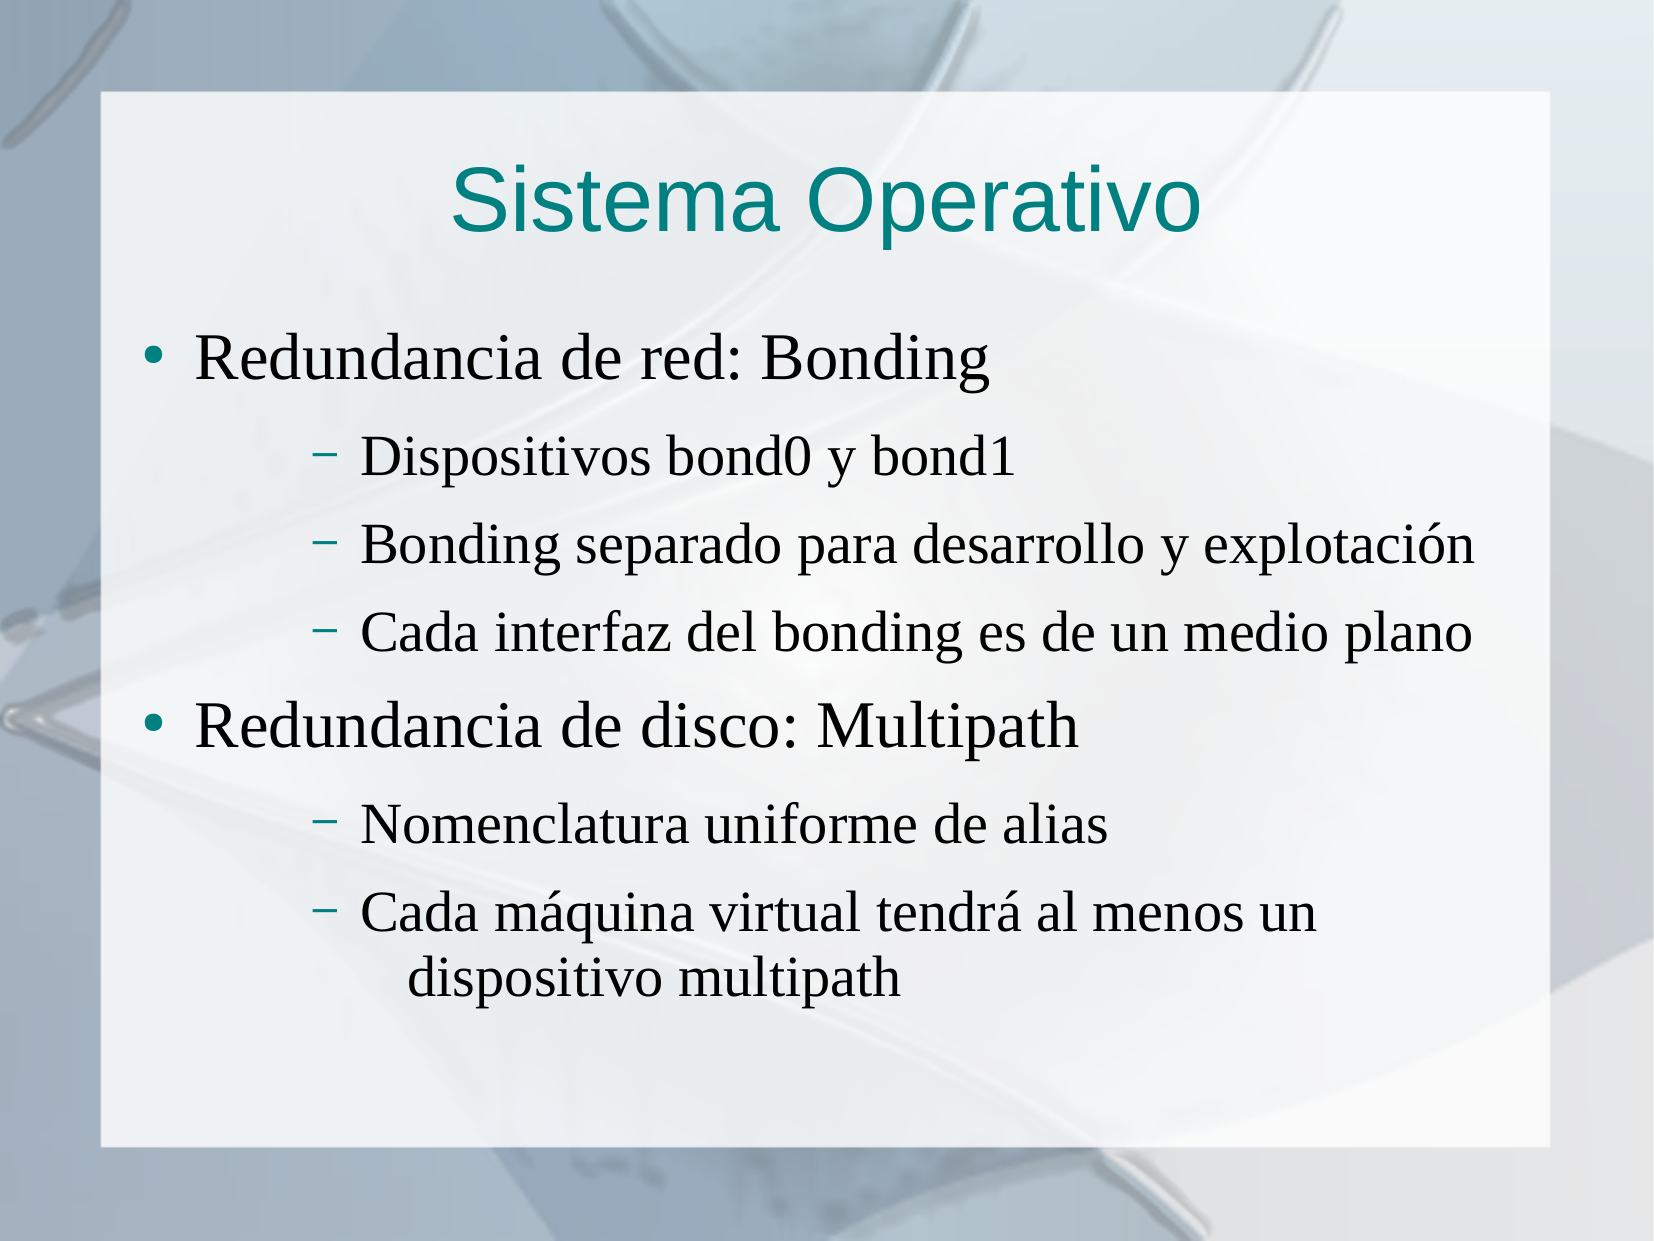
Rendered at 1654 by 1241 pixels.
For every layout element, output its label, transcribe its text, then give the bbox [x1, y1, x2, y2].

picture [0, 0, 1654, 1241]
list Redundancia de red: Bonding Dispositivos bond0 y bond1 Bonding separado para desarrollo y explotación Cada interfaz del bonding es de un medio plano Redundancia de disco: Multipath Nomenclatura uniforme de alias Cada máquina virtual tendrá al menos un dispositivo multipath [124, 319, 1536, 1124]
title Sistema Operativo [118, 104, 1536, 297]
